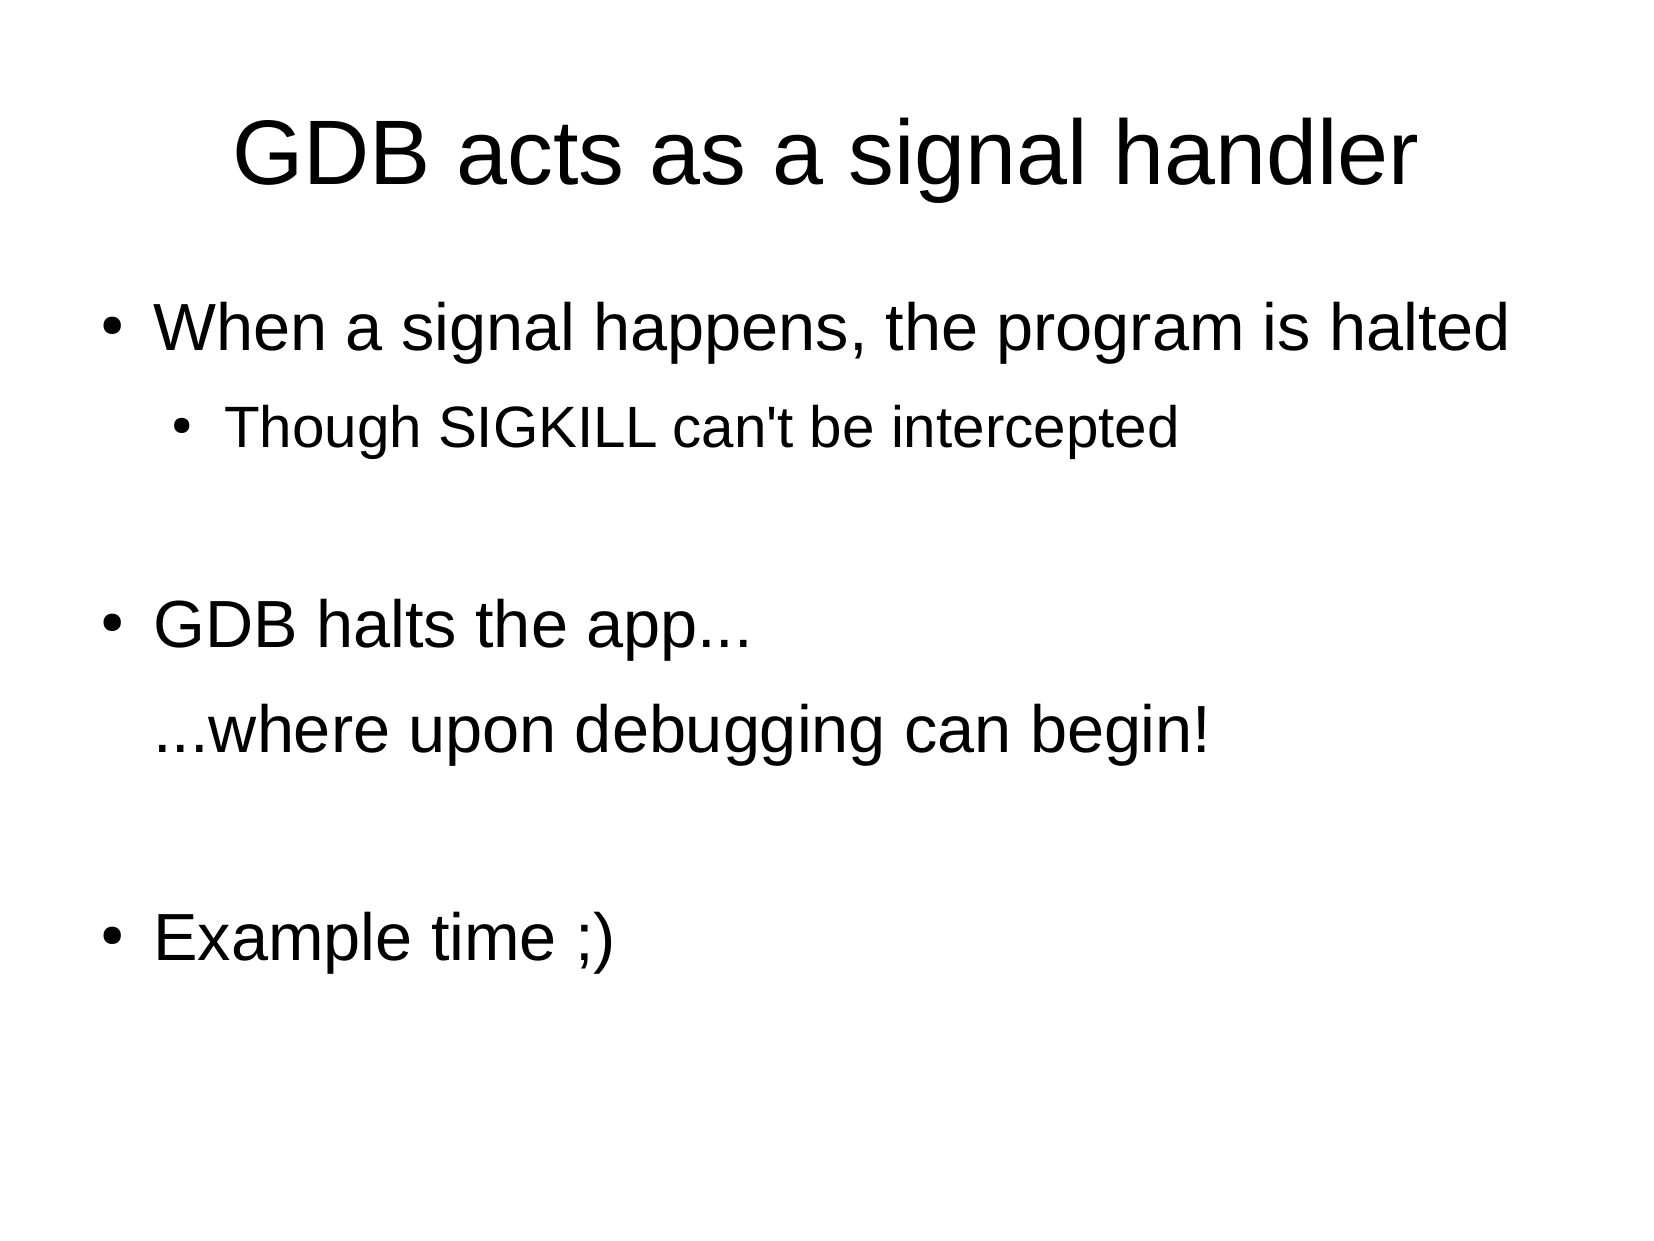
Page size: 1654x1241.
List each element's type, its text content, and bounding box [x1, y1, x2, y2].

title GDB acts as a signal handler [82, 49, 1571, 257]
list When a signal happens, the program is halted Though SIGKILL can't be intercepted GDB halts the app... ...where upon debugging can begin! Example time ;) [82, 290, 1571, 1109]
